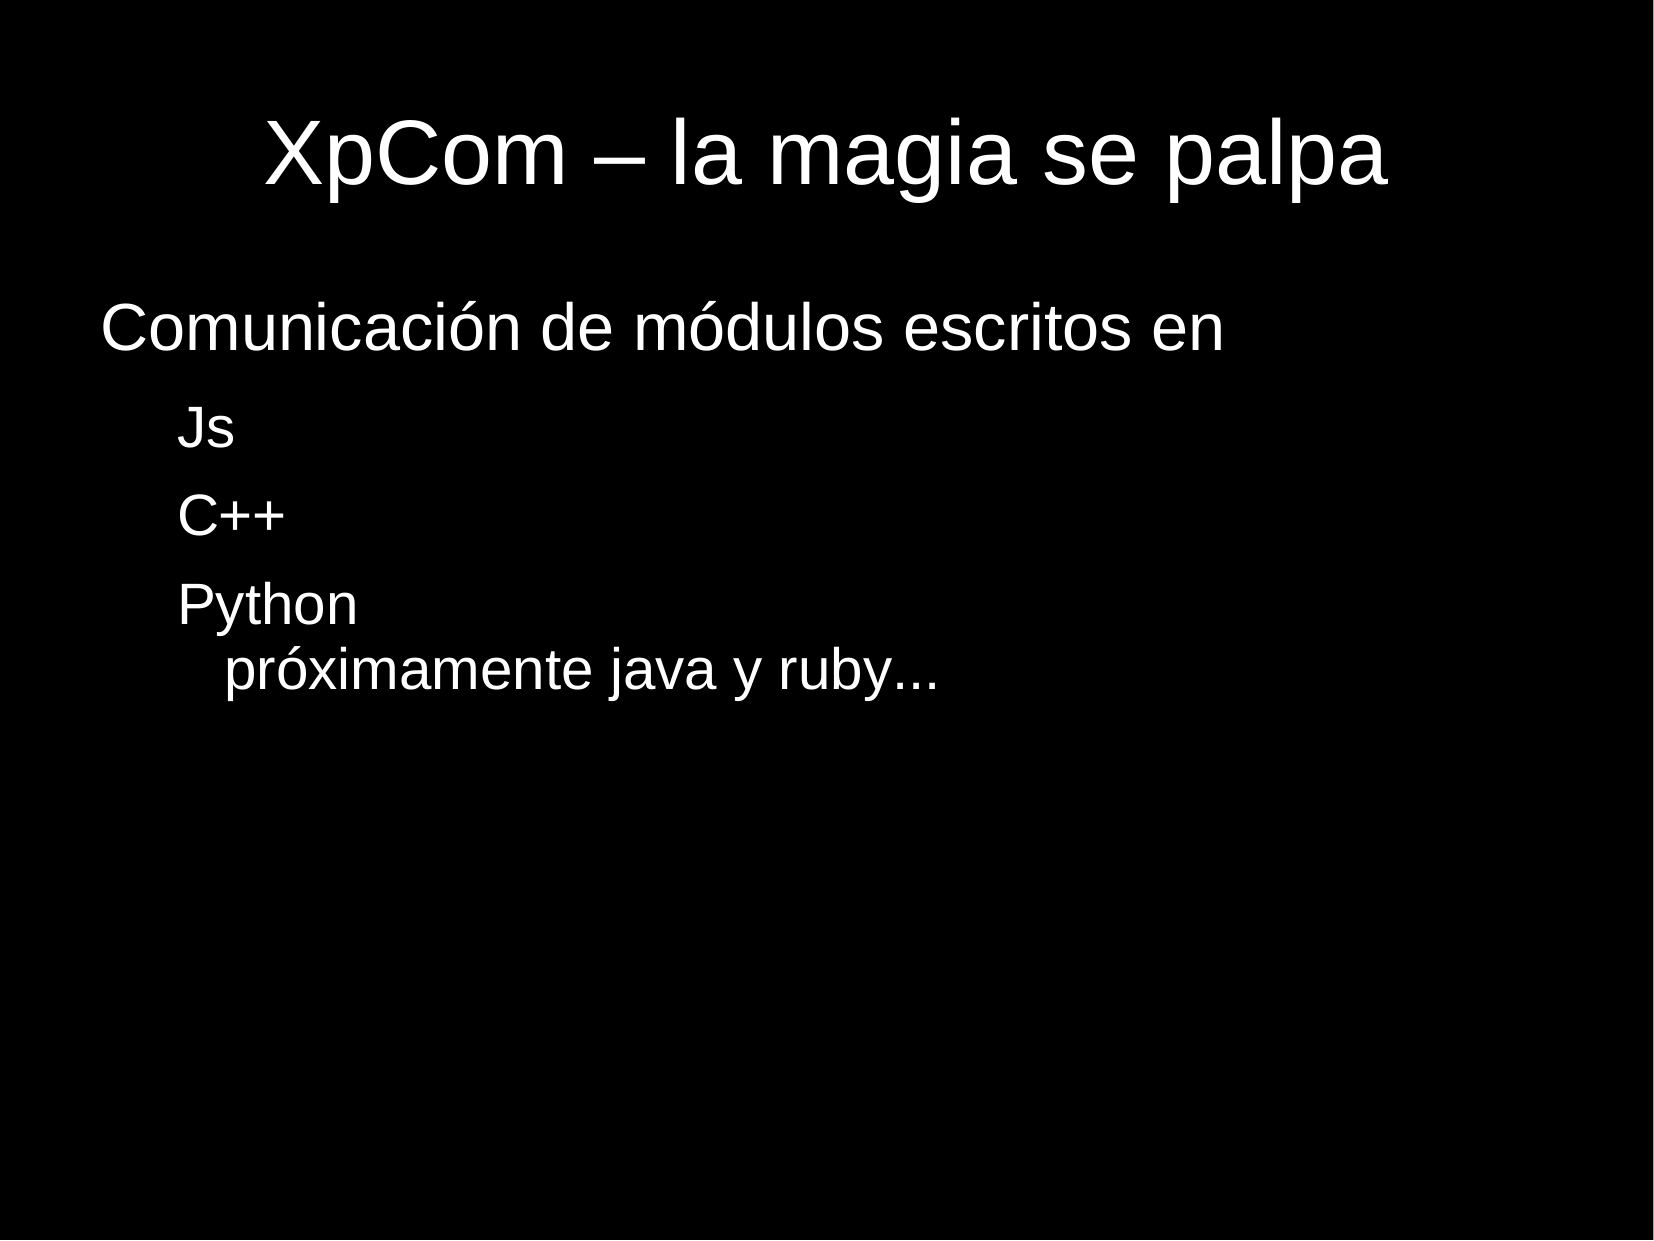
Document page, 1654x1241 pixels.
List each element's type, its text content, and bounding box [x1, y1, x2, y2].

title XpCom – la magia se palpa [82, 49, 1571, 257]
list Comunicación de módulos escritos en Js C++ Python próximamente java y ruby... [82, 290, 1571, 1109]
